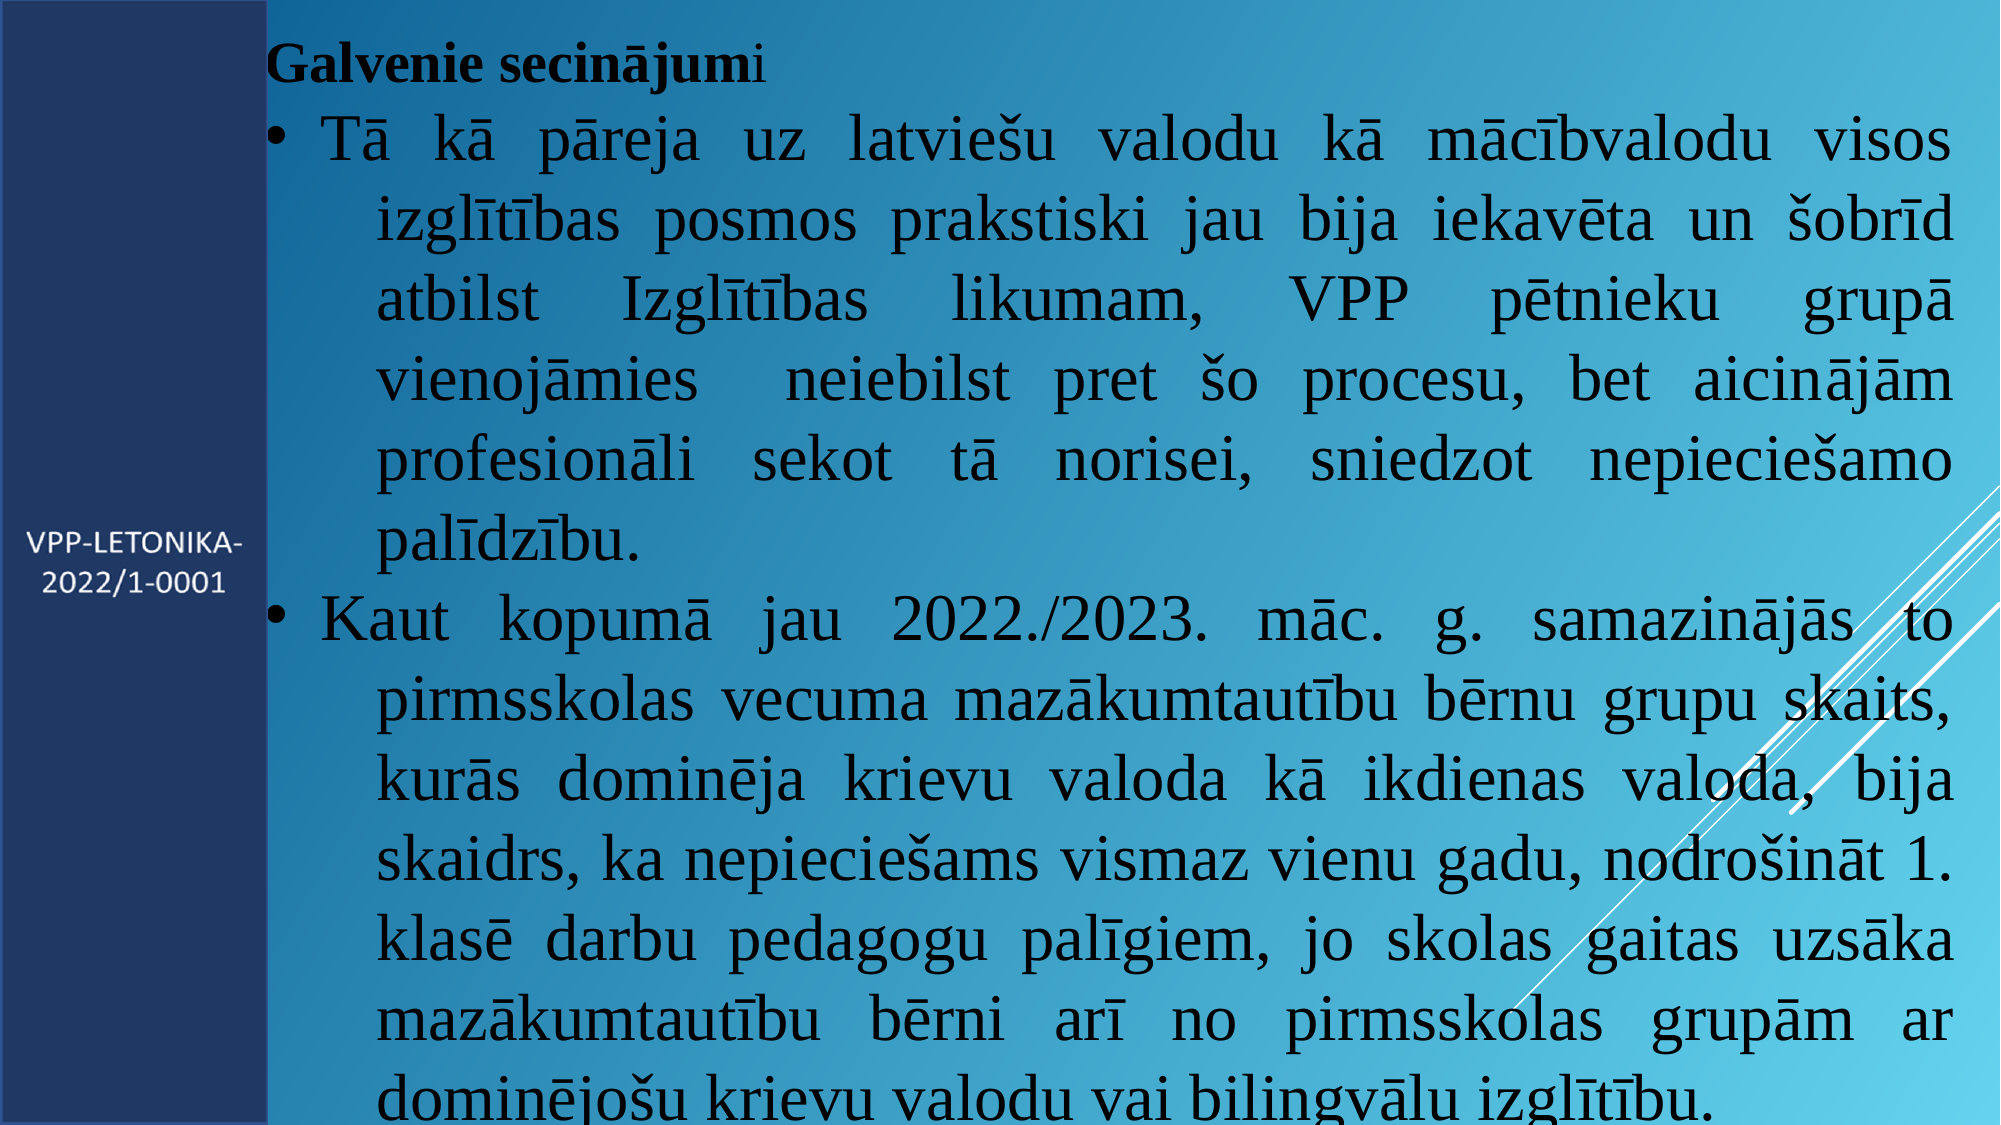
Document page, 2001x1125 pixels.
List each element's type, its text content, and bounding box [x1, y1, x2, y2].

text_box Galvenie secinājumi Tā kā pāreja uz latviešu valodu kā mācībvalodu visos izglītības posmos prakstiski jau bija iekavēta un šobrīd atbilst Izglītības likumam, VPP pētnieku grupā vienojāmies neiebilst pret šo procesu, bet aicinājām profesionāli sekot tā norisei, sniedzot nepieciešamo palīdzību. Kaut kopumā jau 2022./2023. māc. g. samazinājās to pirmsskolas vecuma mazākumtautību bērnu grupu skaits, kurās dominēja krievu valoda kā ikdienas valoda, bija skaidrs, ka nepieciešams vismaz vienu gadu, nodrošināt 1. klasē darbu pedagogu palīgiem, jo skolas gaitas uzsāka mazākumtautību bērni arī no pirmsskolas grupām ar dominējošu krievu valodu vai bilingvālu izglītību. [268, 16, 1980, 1125]
picture [0, 0, 268, 1125]
